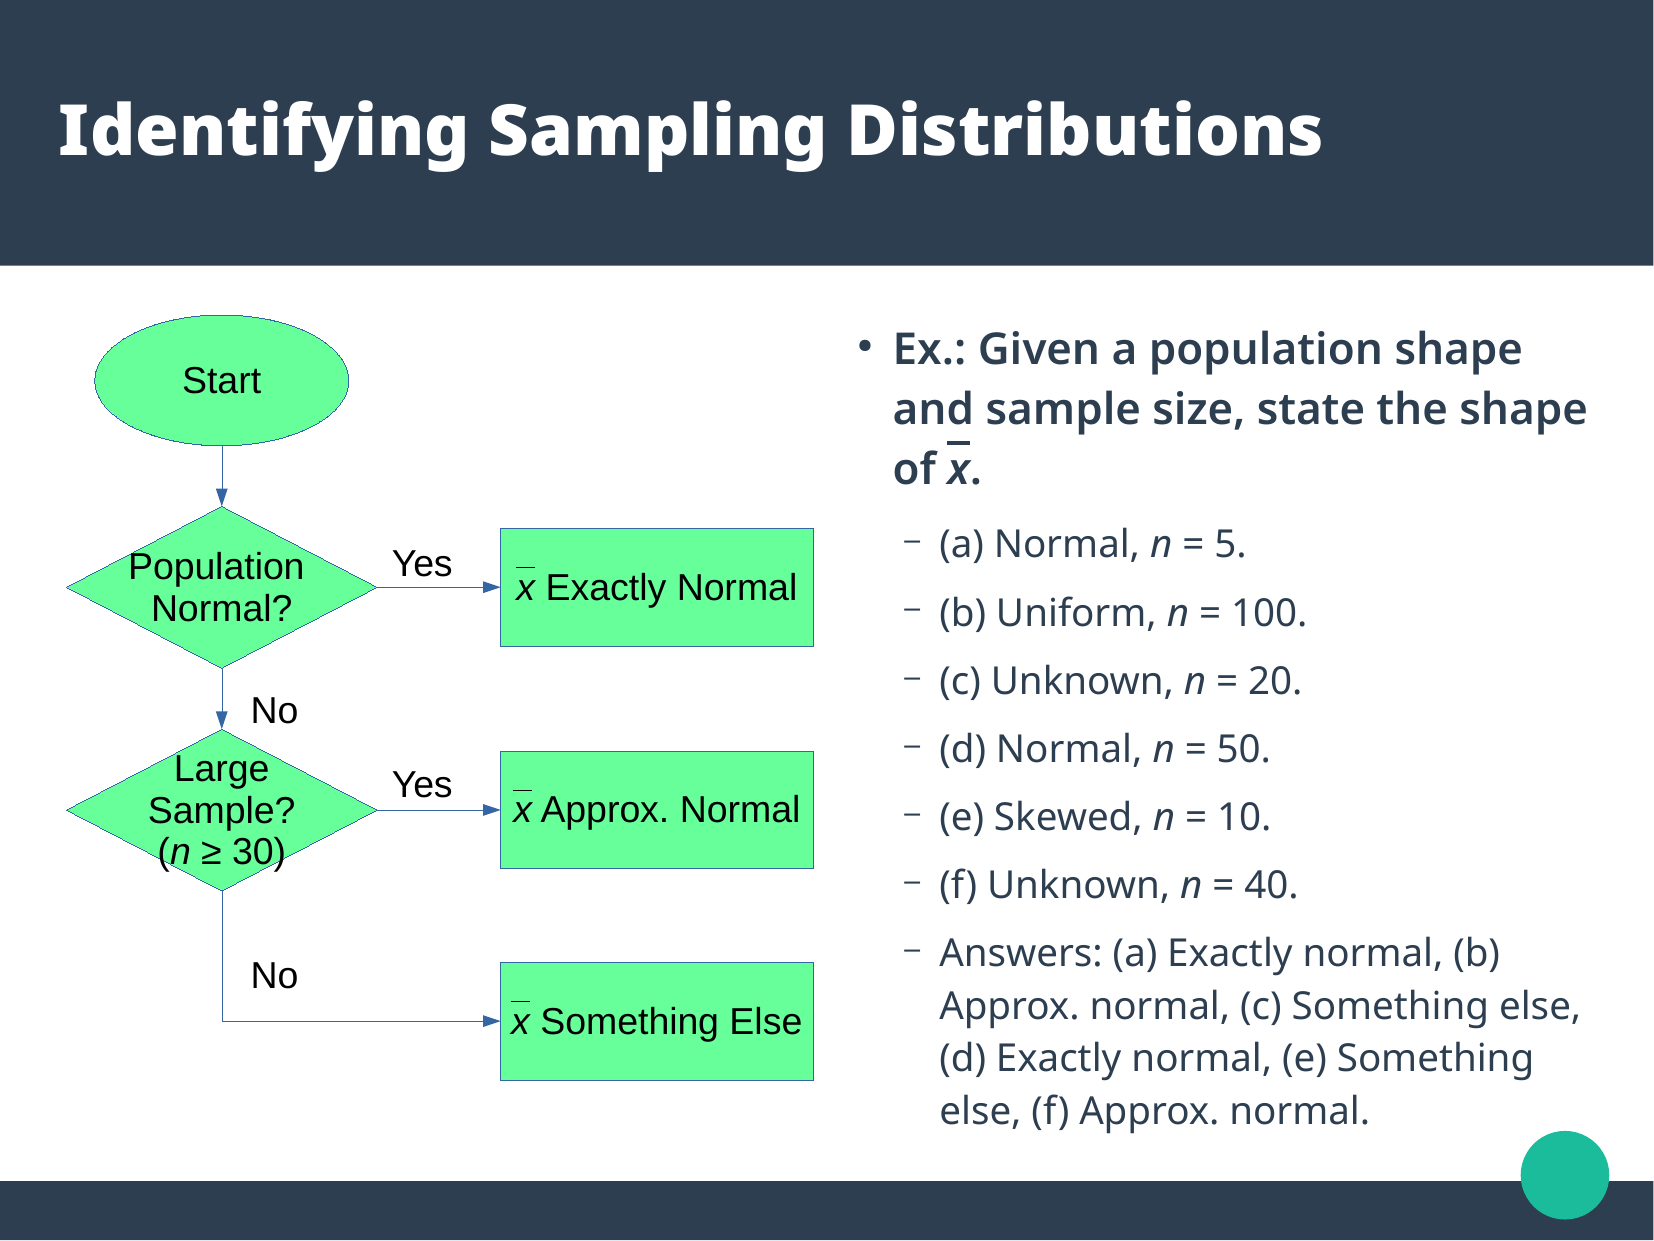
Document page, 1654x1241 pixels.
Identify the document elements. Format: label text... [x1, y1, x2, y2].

text_box x Something Else [500, 962, 814, 1081]
text_box Yes [377, 535, 506, 602]
text_box No [235, 947, 349, 1014]
list Ex.: Given a population shape and sample size, state the shape of x. (a) Normal, n = 5. (b) Uniform, n = 100. (c) Unknown, n = 20. (d) Normal, n = 50. (e) Skewed, n = 10. (f) Unknown, n = 40. Answers: (a) Exactly normal, (b) Approx. normal, (c) Something else, (d) Exactly normal, (e) Something else, (f) Approx. normal. [845, 317, 1596, 1141]
text_box No [235, 682, 349, 749]
text_box x Exactly Normal [500, 528, 814, 647]
text_box Yes [377, 756, 506, 823]
text_box Large Sample? (n ≥ 30) [66, 729, 377, 891]
title Identifying Sampling Distributions [59, 49, 1595, 207]
text_box Start [94, 315, 349, 446]
text_box x Approx. Normal [500, 751, 814, 869]
text_box Population Normal? [66, 506, 377, 669]
